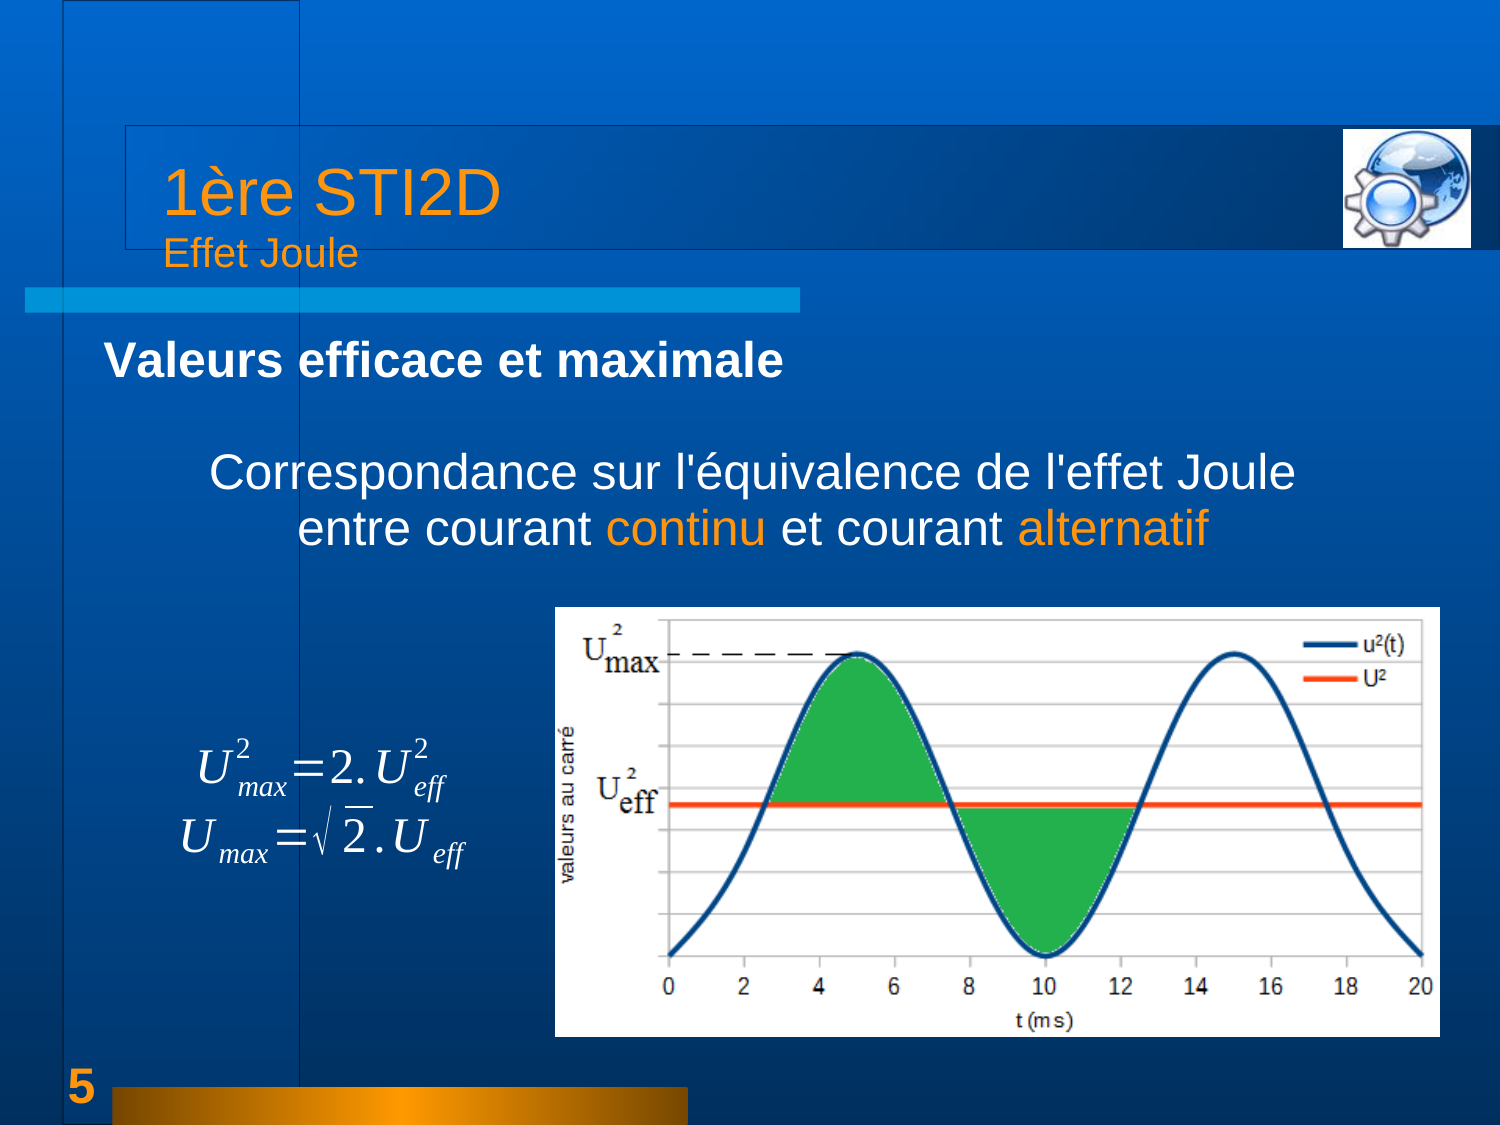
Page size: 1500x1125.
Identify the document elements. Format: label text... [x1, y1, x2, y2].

picture [1343, 129, 1471, 248]
text_box Valeurs efficace et maximale Correspondance sur l'équivalence de l'effet Joule entre courant continu et courant alternatif [88, 325, 1418, 846]
picture [555, 607, 1440, 1038]
chart [171, 732, 473, 871]
